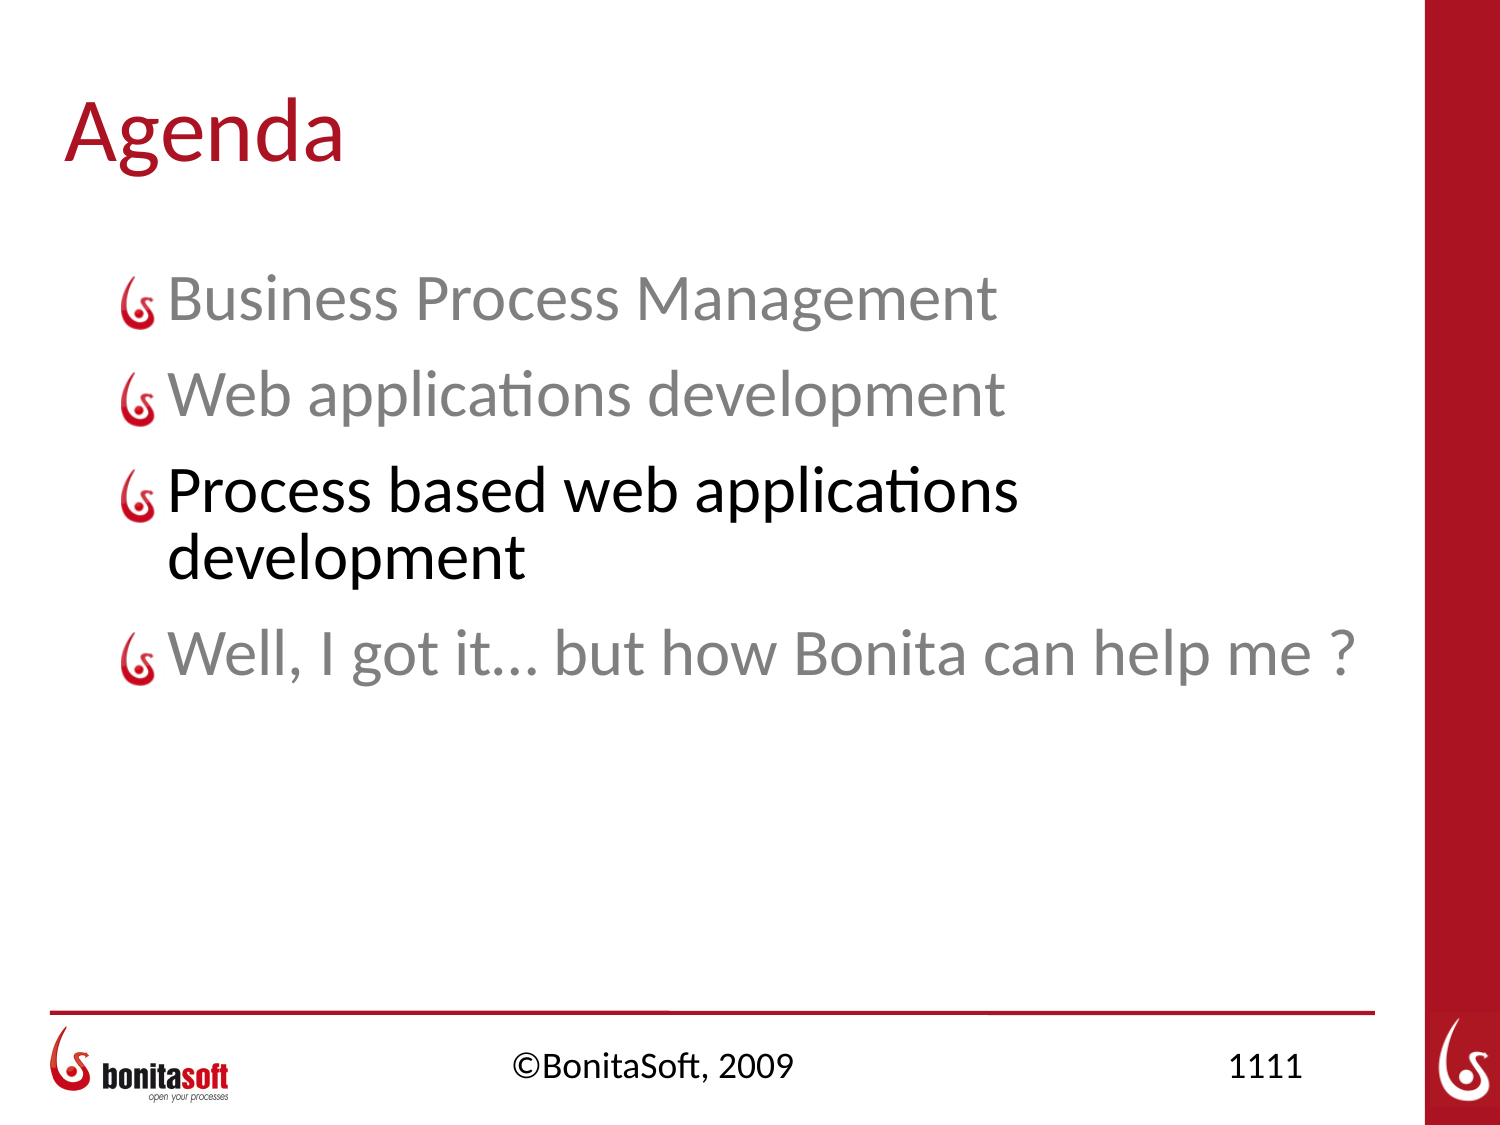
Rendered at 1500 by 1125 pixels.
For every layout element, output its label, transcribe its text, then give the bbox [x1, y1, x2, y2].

picture [50, 1026, 228, 1103]
footer ©BonitaSoft, 2009 [487, 1042, 1175, 1103]
picture [1430, 1012, 1500, 1107]
title Agenda [50, 45, 1375, 233]
list Business Process Management Web applications development Process based web applications development Well, I got it… but how Bonita can help me ? [50, 262, 1375, 1005]
slide_number <numéro><numéro> [1212, 1042, 1375, 1103]
